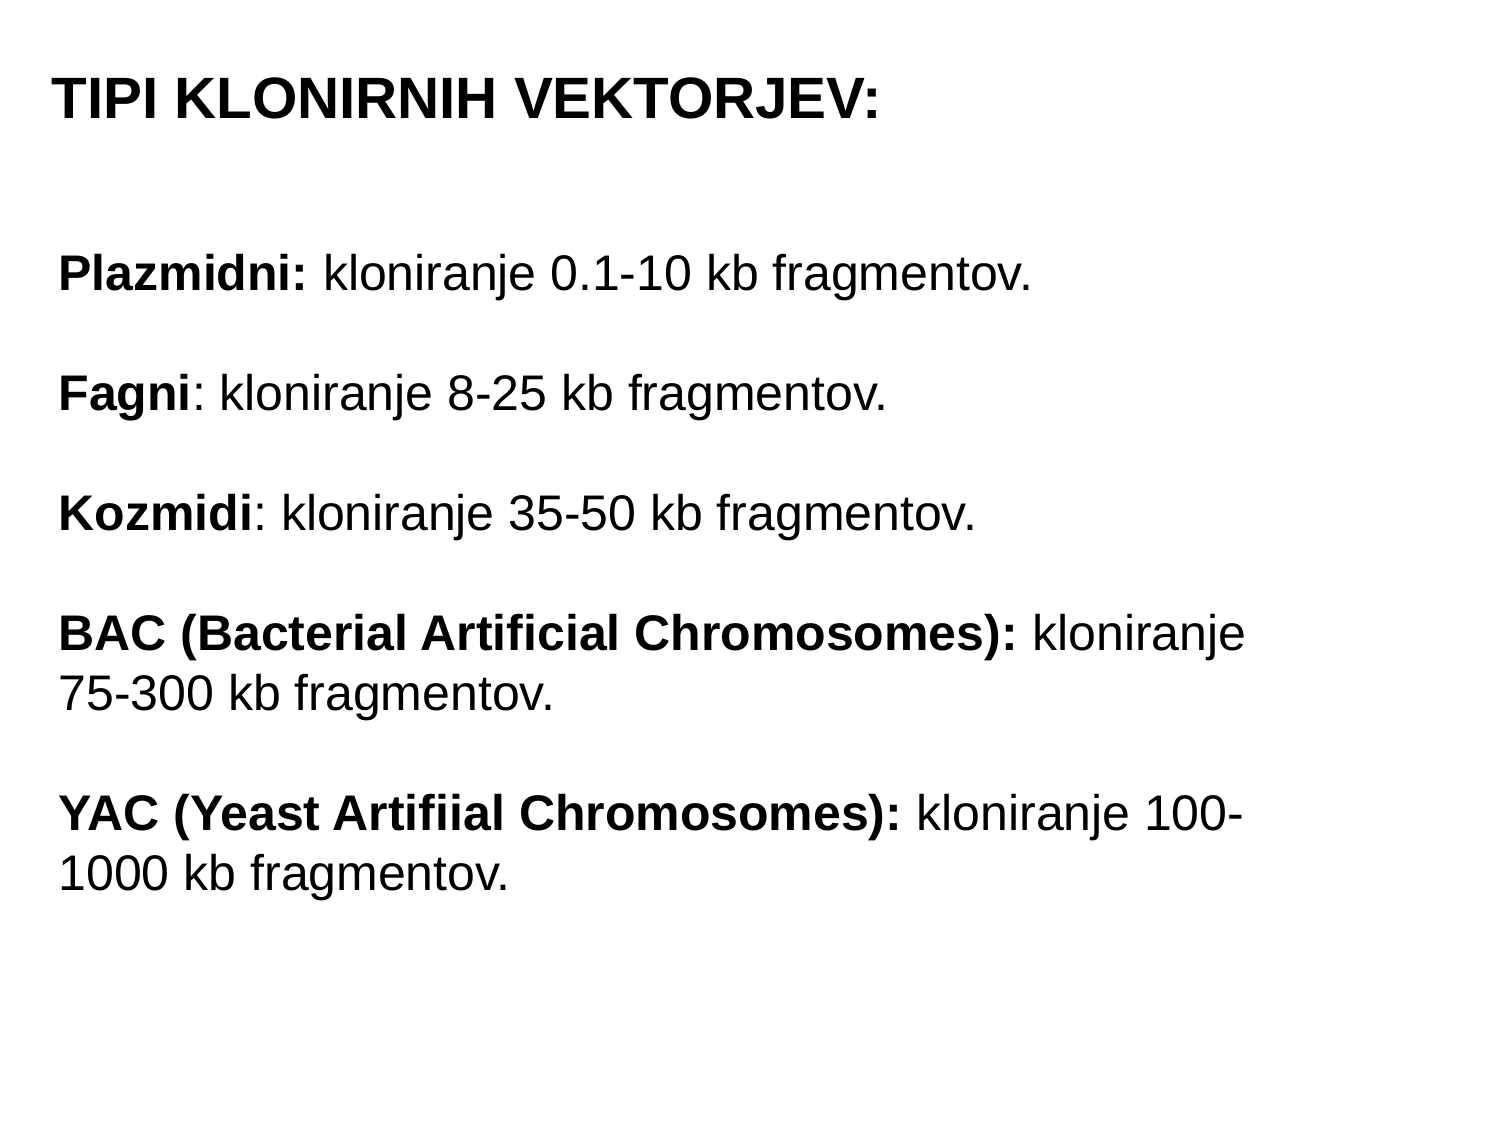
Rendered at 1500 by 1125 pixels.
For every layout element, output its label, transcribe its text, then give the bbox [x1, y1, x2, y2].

text_box TIPI KLONIRNIH VEKTORJEV: [37, 52, 1456, 138]
text_box Plazmidni: kloniranje 0.1-10 kb fragmentov. Fagni: kloniranje 8-25 kb fragmentov. Kozmidi: kloniranje 35-50 kb fragmentov. BAC (Bacterial Artificial Chromosomes): kloniranje 75-300 kb fragmentov. YAC (Yeast Artifiial Chromosomes): kloniranje 100-1000 kb fragmentov. [44, 173, 1337, 909]
